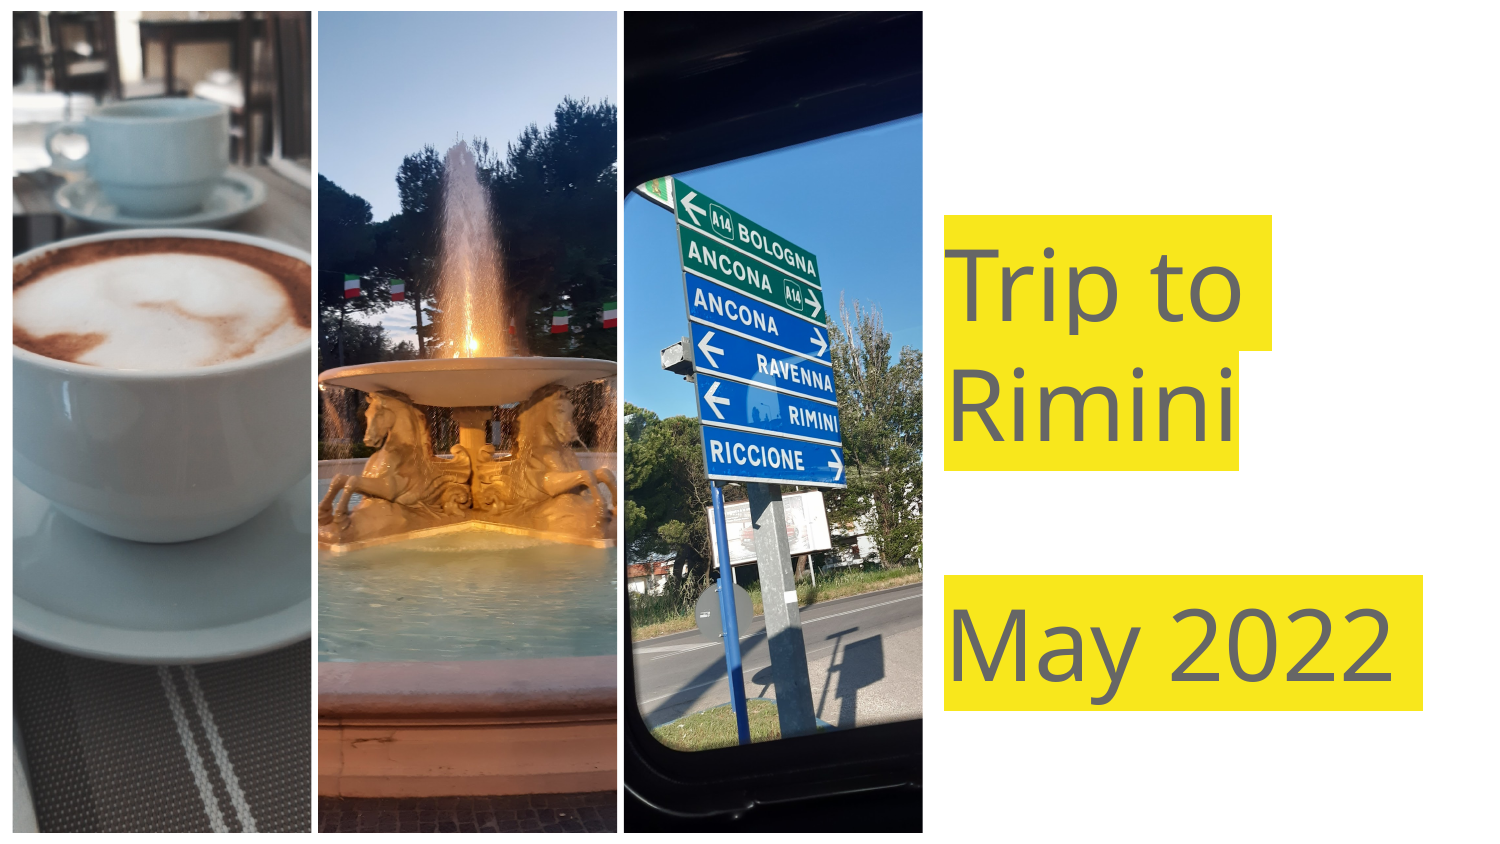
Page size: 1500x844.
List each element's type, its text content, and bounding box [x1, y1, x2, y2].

picture [12, 11, 312, 833]
picture [318, 11, 618, 833]
picture [623, 11, 923, 833]
title Trip to Rimini May 2022 [929, 275, 1483, 717]
